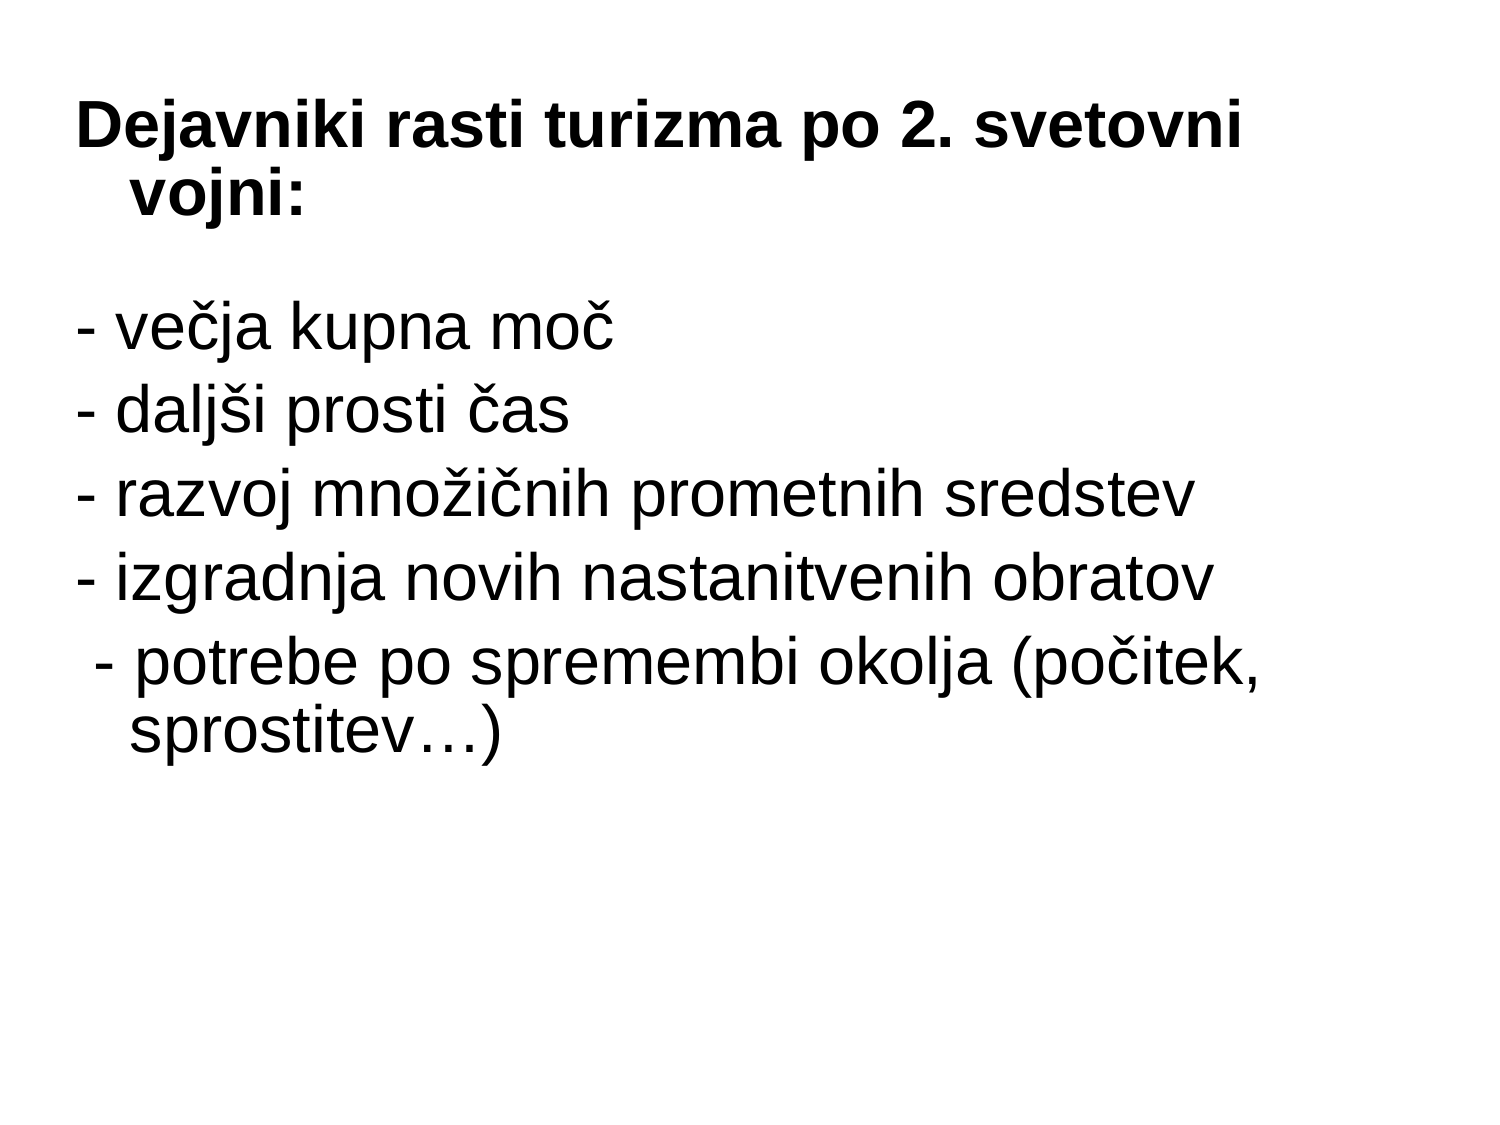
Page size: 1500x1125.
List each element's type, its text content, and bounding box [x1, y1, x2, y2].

title Dejavniki rasti turizma po 2. svetovni vojni: [75, 66, 1426, 256]
list - večja kupna moč - daljši prosti čas - razvoj množičnih prometnih sredstev - izgradnja novih nastanitvenih obratov - potrebe po spremembi okolja (počitek, sprostitev…) [75, 295, 1426, 1006]
